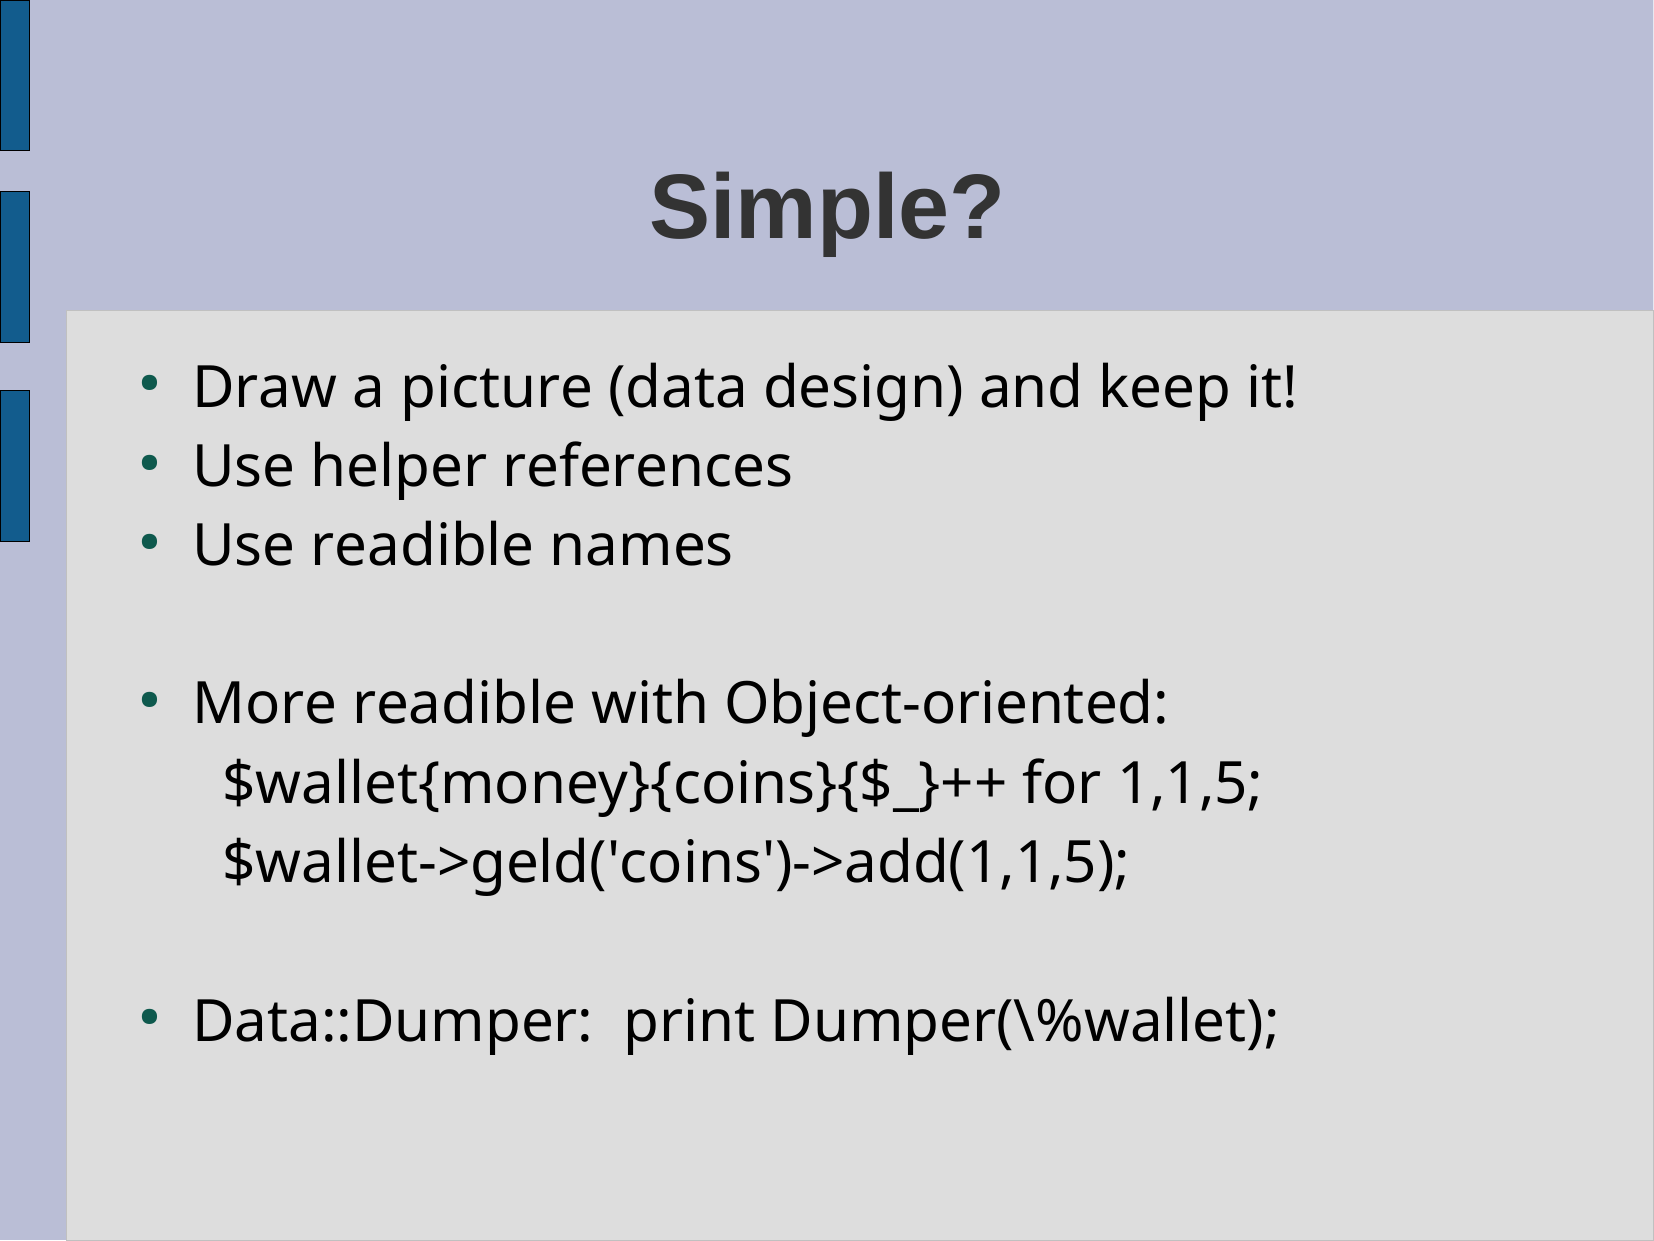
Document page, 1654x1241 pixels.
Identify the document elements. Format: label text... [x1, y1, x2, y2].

title Simple? [121, 102, 1534, 311]
list Draw a picture (data design) and keep it! Use helper references Use readible names More readible with Object-oriented: $wallet{money}{coins}{$_}++ for 1,1,5; $wallet->geld('coins')->add(1,1,5); Data::Dumper: print Dumper(\%wallet); [121, 344, 1534, 1187]
